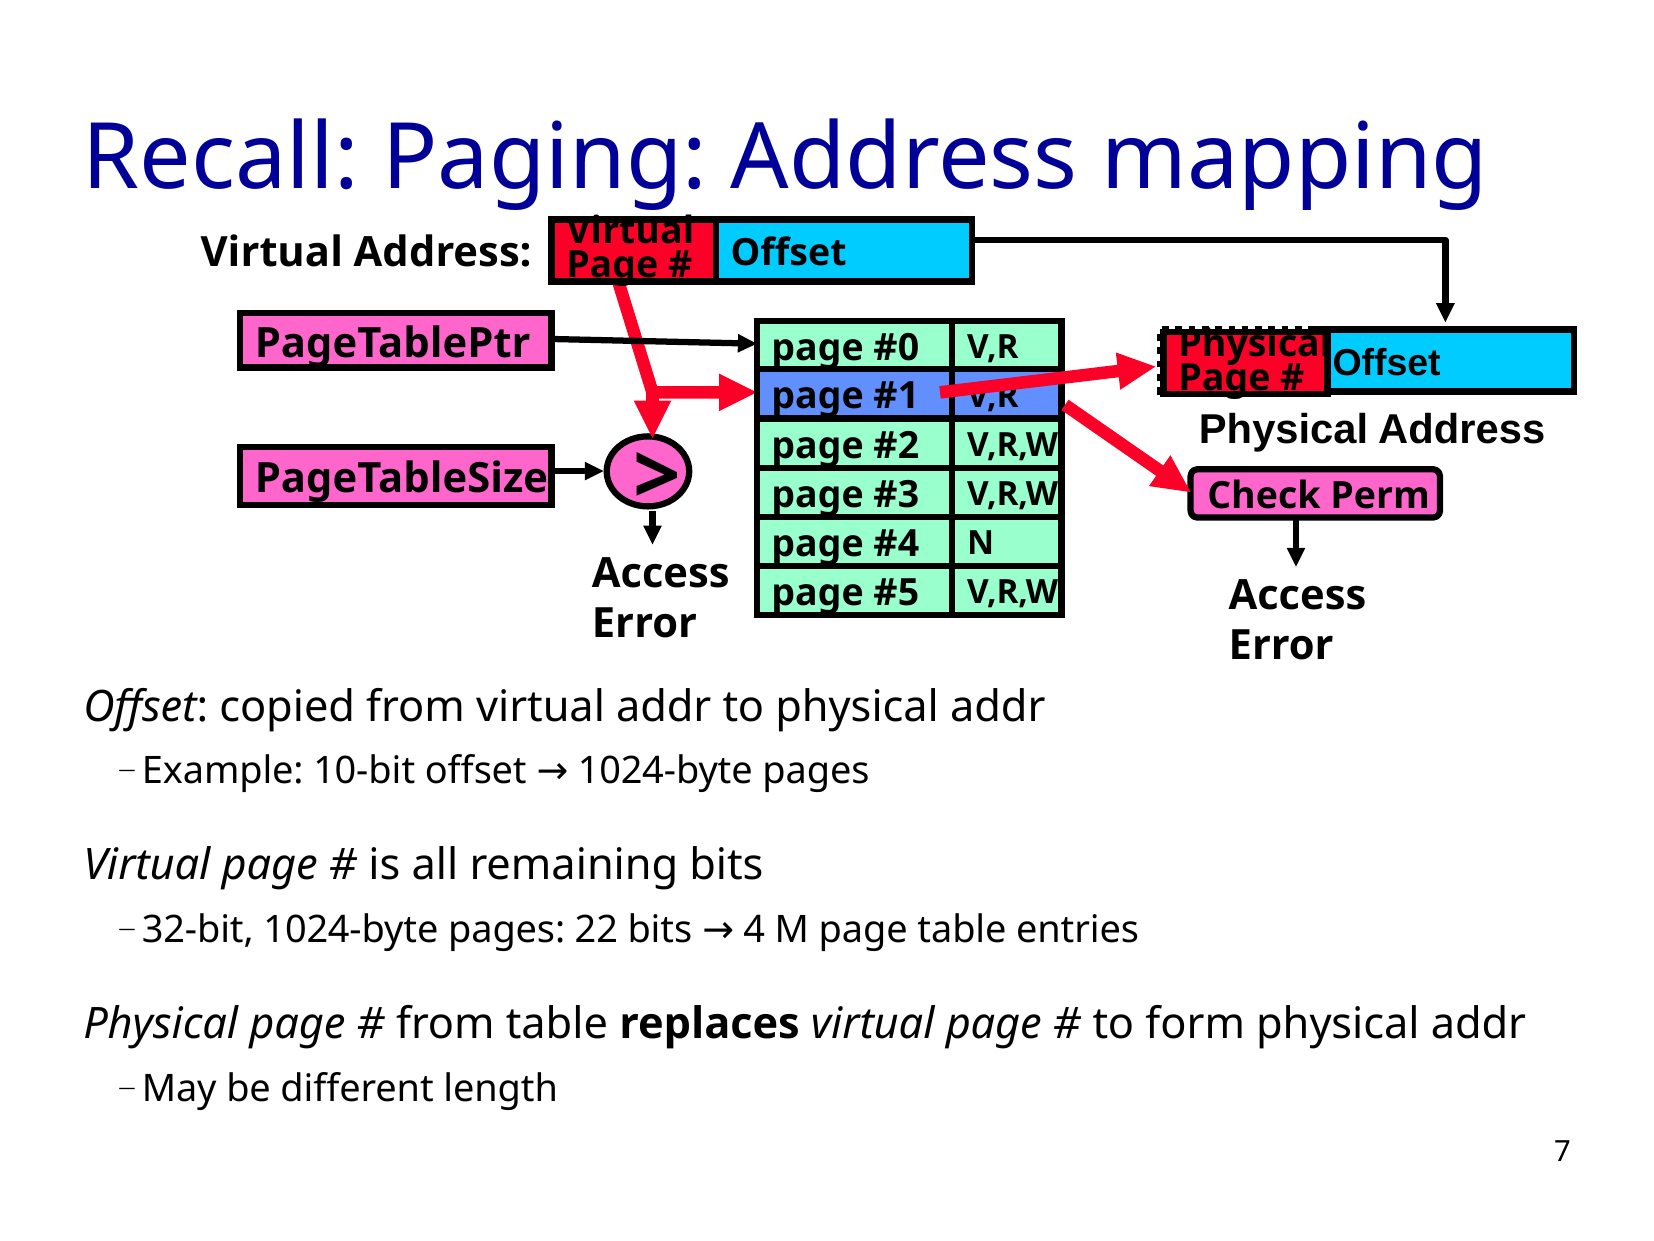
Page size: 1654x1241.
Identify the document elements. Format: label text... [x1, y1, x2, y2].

text_box page #2 [756, 419, 952, 467]
title Recall: Paging: Address mapping [82, 49, 1571, 257]
text_box V,R [952, 320, 1062, 369]
text_box Physical Page # [1163, 332, 1328, 395]
text_box Access Error [1213, 560, 1382, 675]
list Offset: copied from virtual addr to physical addr Example: 10-bit offset → 1024-byte pages Virtual page # is all remaining bits 32-bit, 1024-byte pages: 22 bits → 4 M page table entries Physical page # from table replaces virtual page # to form physical addr May be different length [60, 675, 1571, 1141]
text_box Access Error [577, 538, 745, 654]
text_box PageTableSize [240, 447, 552, 506]
text_box PageTablePtr [240, 313, 552, 368]
text_box V,R,W [952, 419, 1062, 467]
text_box Virtual Address: [185, 217, 547, 283]
text_box V,R [952, 369, 1062, 384]
text_box V,R,W [952, 467, 1062, 516]
text_box > [606, 436, 690, 507]
text_box Physical Address [1184, 394, 1561, 459]
text_box Offset [1328, 329, 1575, 392]
text_box Offset [716, 219, 973, 282]
text_box page #1 [756, 369, 952, 419]
text_box page #3 [756, 467, 952, 516]
text_box Check Perm [1190, 469, 1441, 518]
text_box V,R [952, 385, 1062, 419]
text_box page #4 [756, 516, 952, 565]
text_box N [952, 516, 1062, 565]
text_box page #5 [756, 565, 952, 615]
text_box V,R,W [952, 565, 1062, 615]
text_box page #0 [756, 320, 952, 369]
text_box Virtual Page # [551, 219, 716, 282]
text_box [1160, 329, 1181, 392]
